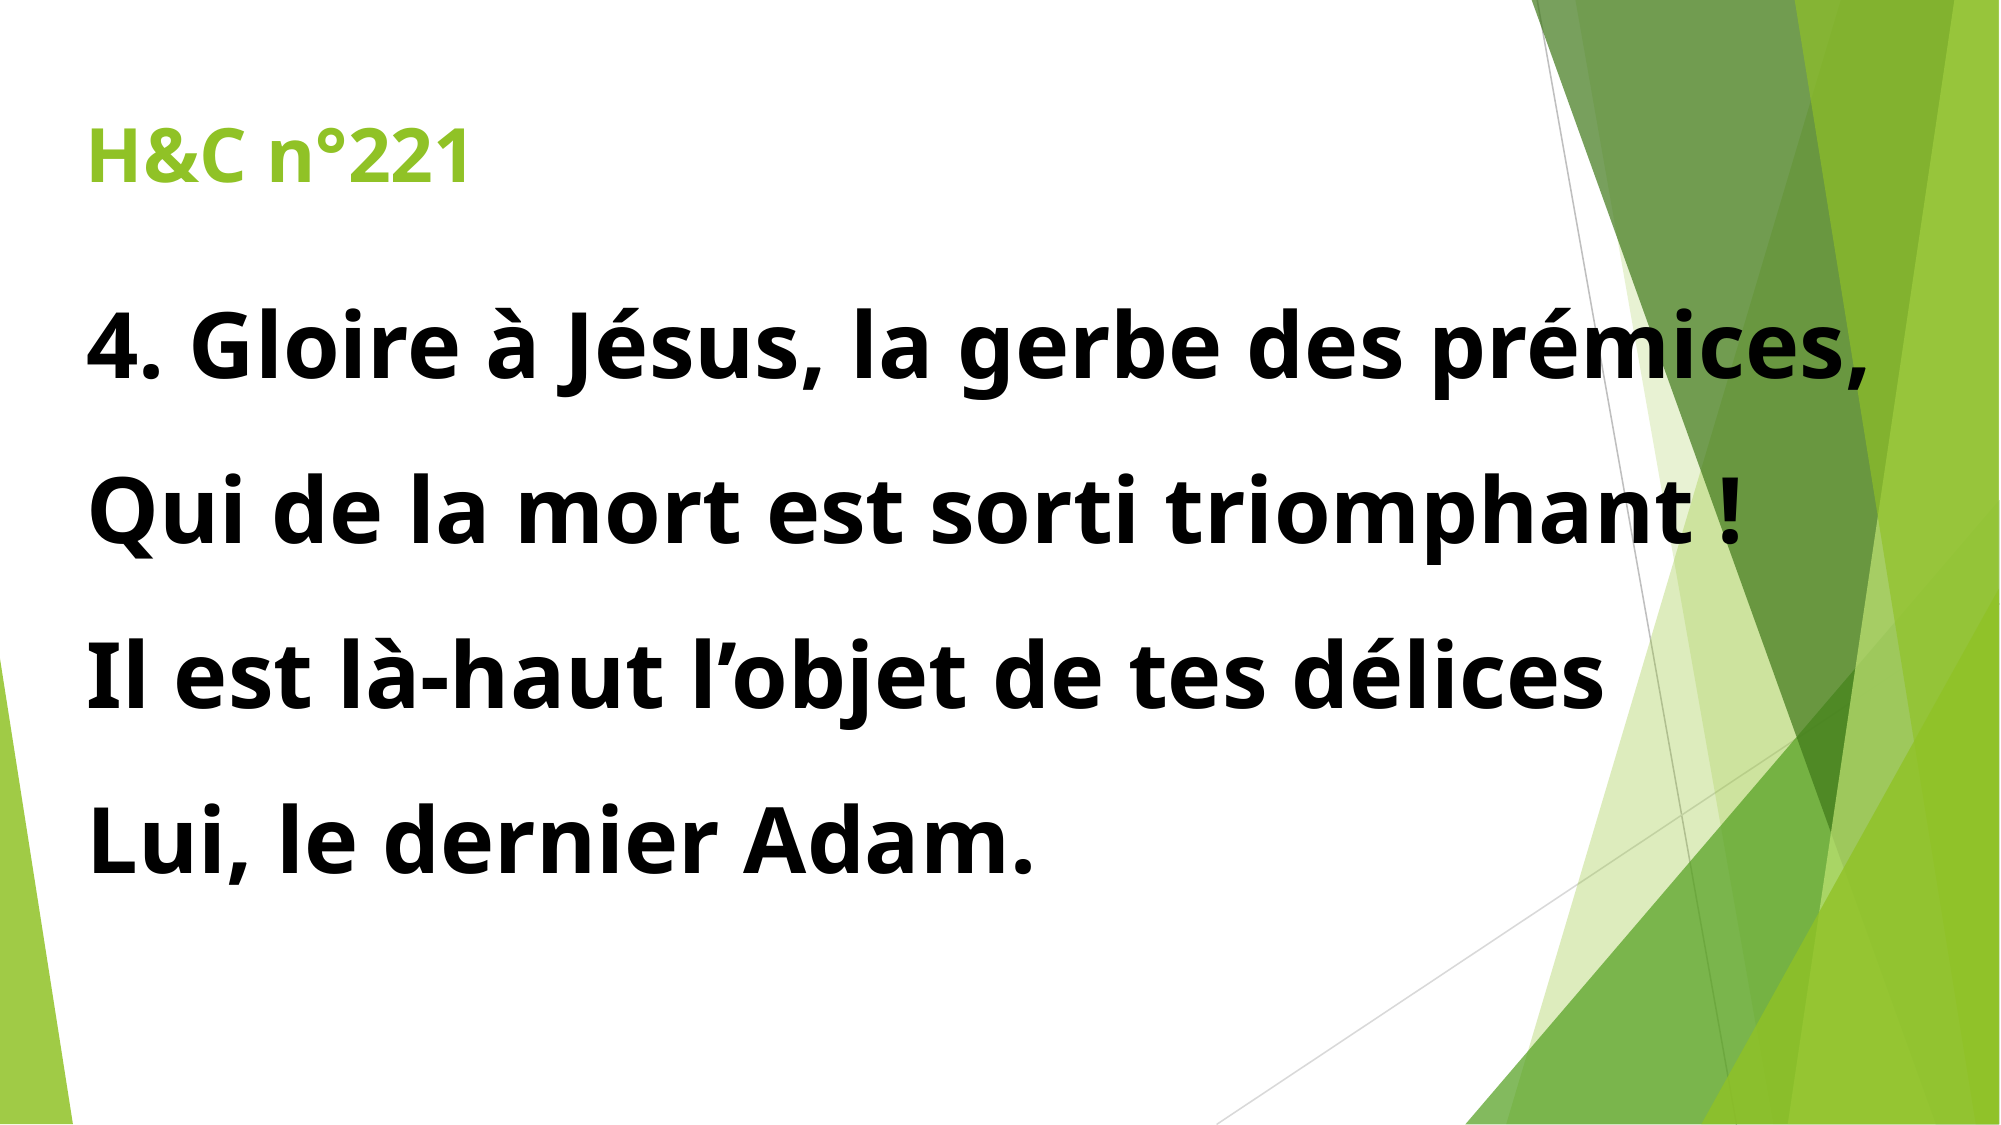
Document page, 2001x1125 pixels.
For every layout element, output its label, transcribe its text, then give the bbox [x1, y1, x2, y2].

text_box 4. Gloire à Jésus, la gerbe des prémices, Qui de la mort est sorti triomphant ! Il est là-haut l’objet de tes délices Lui, le dernier Adam. [70, 224, 1949, 1063]
text_box H&C n°221 [70, 99, 1522, 224]
